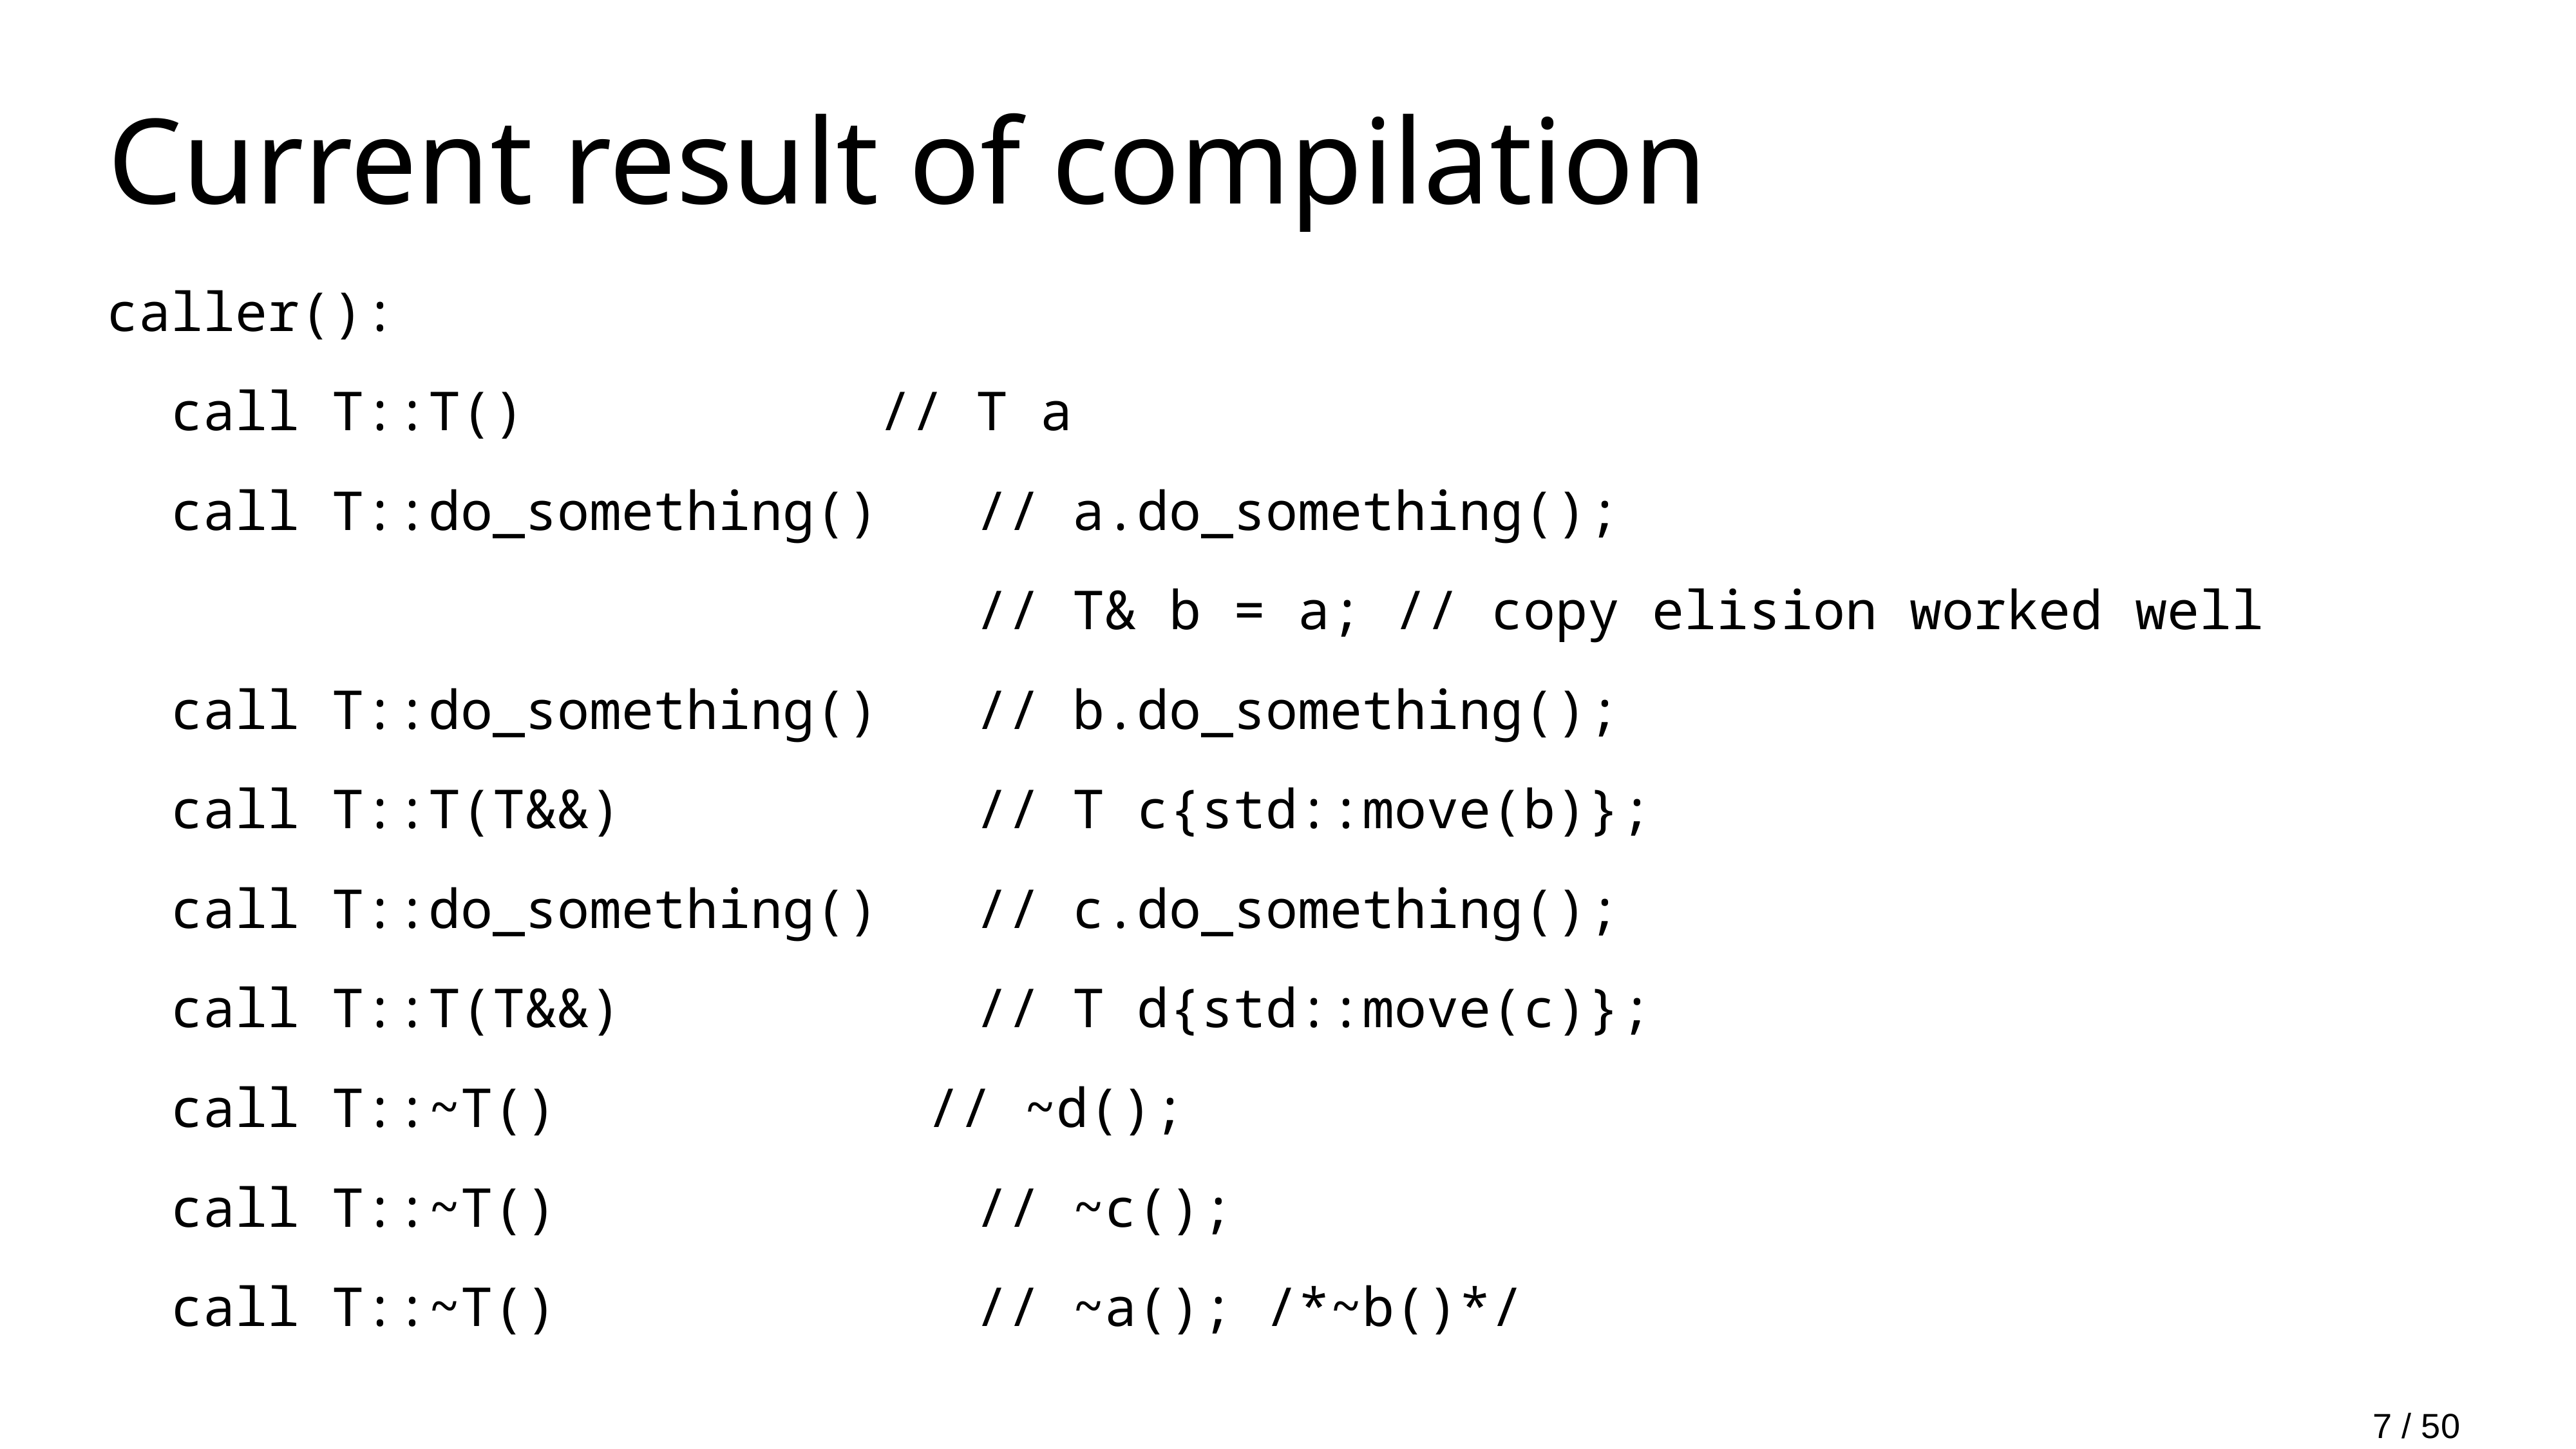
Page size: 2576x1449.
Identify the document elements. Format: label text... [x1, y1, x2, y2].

text_box <number> / 50 [2363, 1402, 2576, 1449]
list caller(): call T::T() // T a call T::do_something() // a.do_something(); // T& b = a; // copy elision worked well call T::do_something() // b.do_something(); call T::T(T&&) // T c{std::move(b)}; call T::do_something() // c.do_something(); call T::T(T&&) // T d{std::move(c)}; call T::~T() // ~d(); call T::~T() // ~c(); call T::~T() // ~a(); /*~b()*/ [0, 211, 2576, 1366]
title Current result of compilation [108, 80, 2468, 211]
